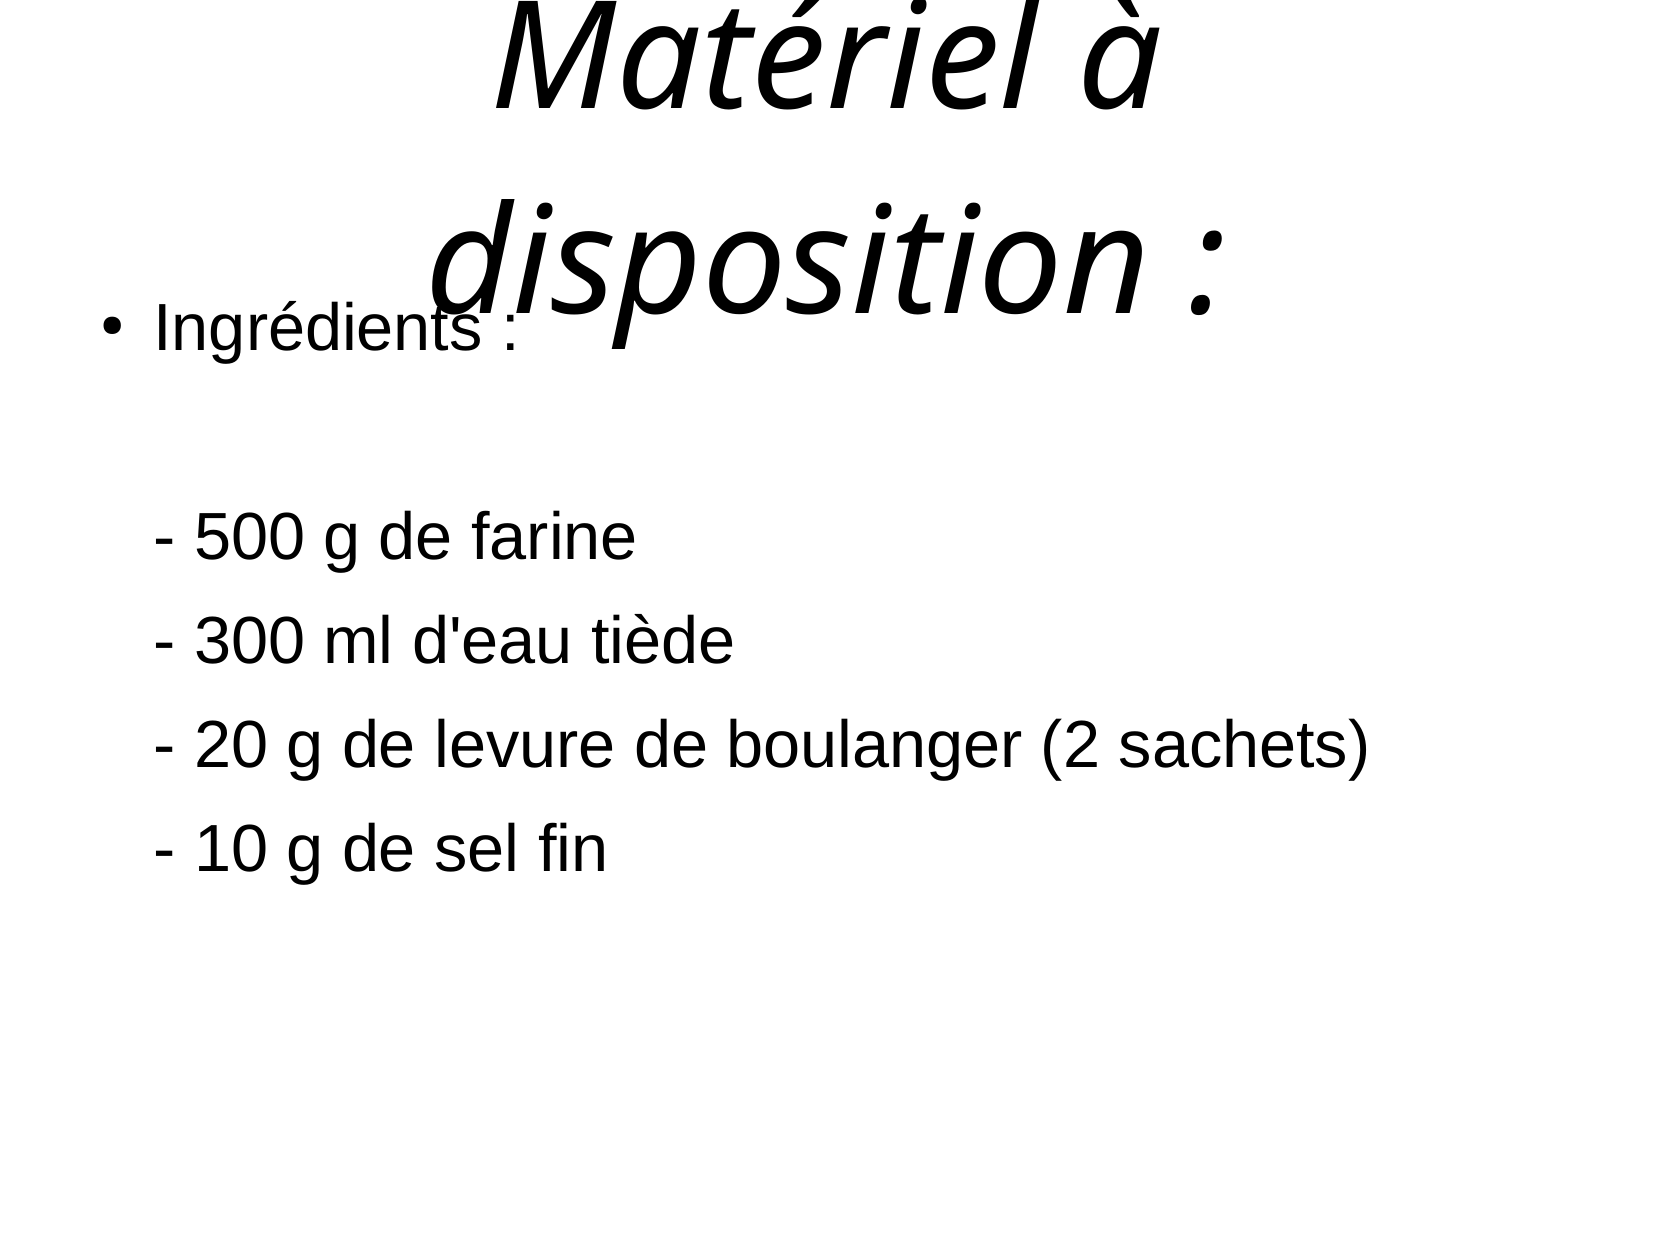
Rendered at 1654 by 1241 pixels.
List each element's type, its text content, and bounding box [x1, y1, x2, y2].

title Matériel à disposition : [82, 49, 1571, 257]
list Ingrédients : - 500 g de farine - 300 ml d'eau tiède - 20 g de levure de boulanger (2 sachets) - 10 g de sel fin [82, 290, 1571, 1109]
